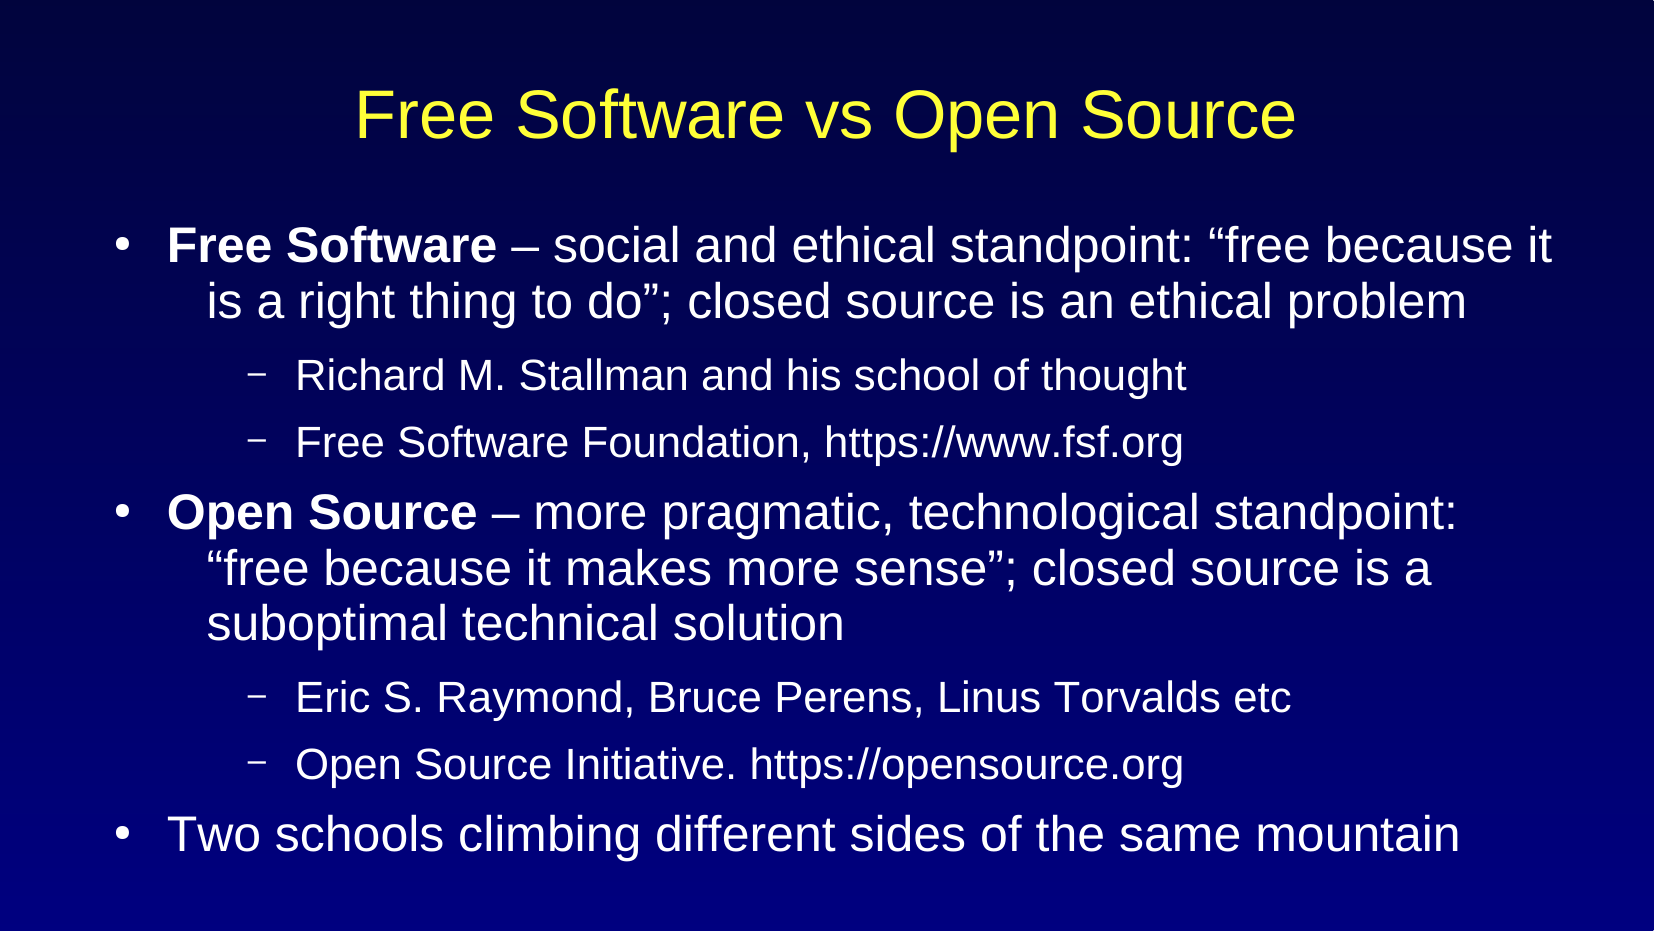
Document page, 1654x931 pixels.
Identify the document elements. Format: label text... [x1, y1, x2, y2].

list Free Software – social and ethical standpoint: “free because it is a right thing to do”; closed source is an ethical problem Richard M. Stallman and his school of thought Free Software Foundation, https://www.fsf.org Open Source – more pragmatic, technological standpoint: “free because it makes more sense”; closed source is a suboptimal technical solution Eric S. Raymond, Bruce Perens, Linus Torvalds etc Open Source Initiative. https://opensource.org Two schools climbing different sides of the same mountain [82, 217, 1571, 863]
title Free Software vs Open Source [82, 37, 1571, 193]
